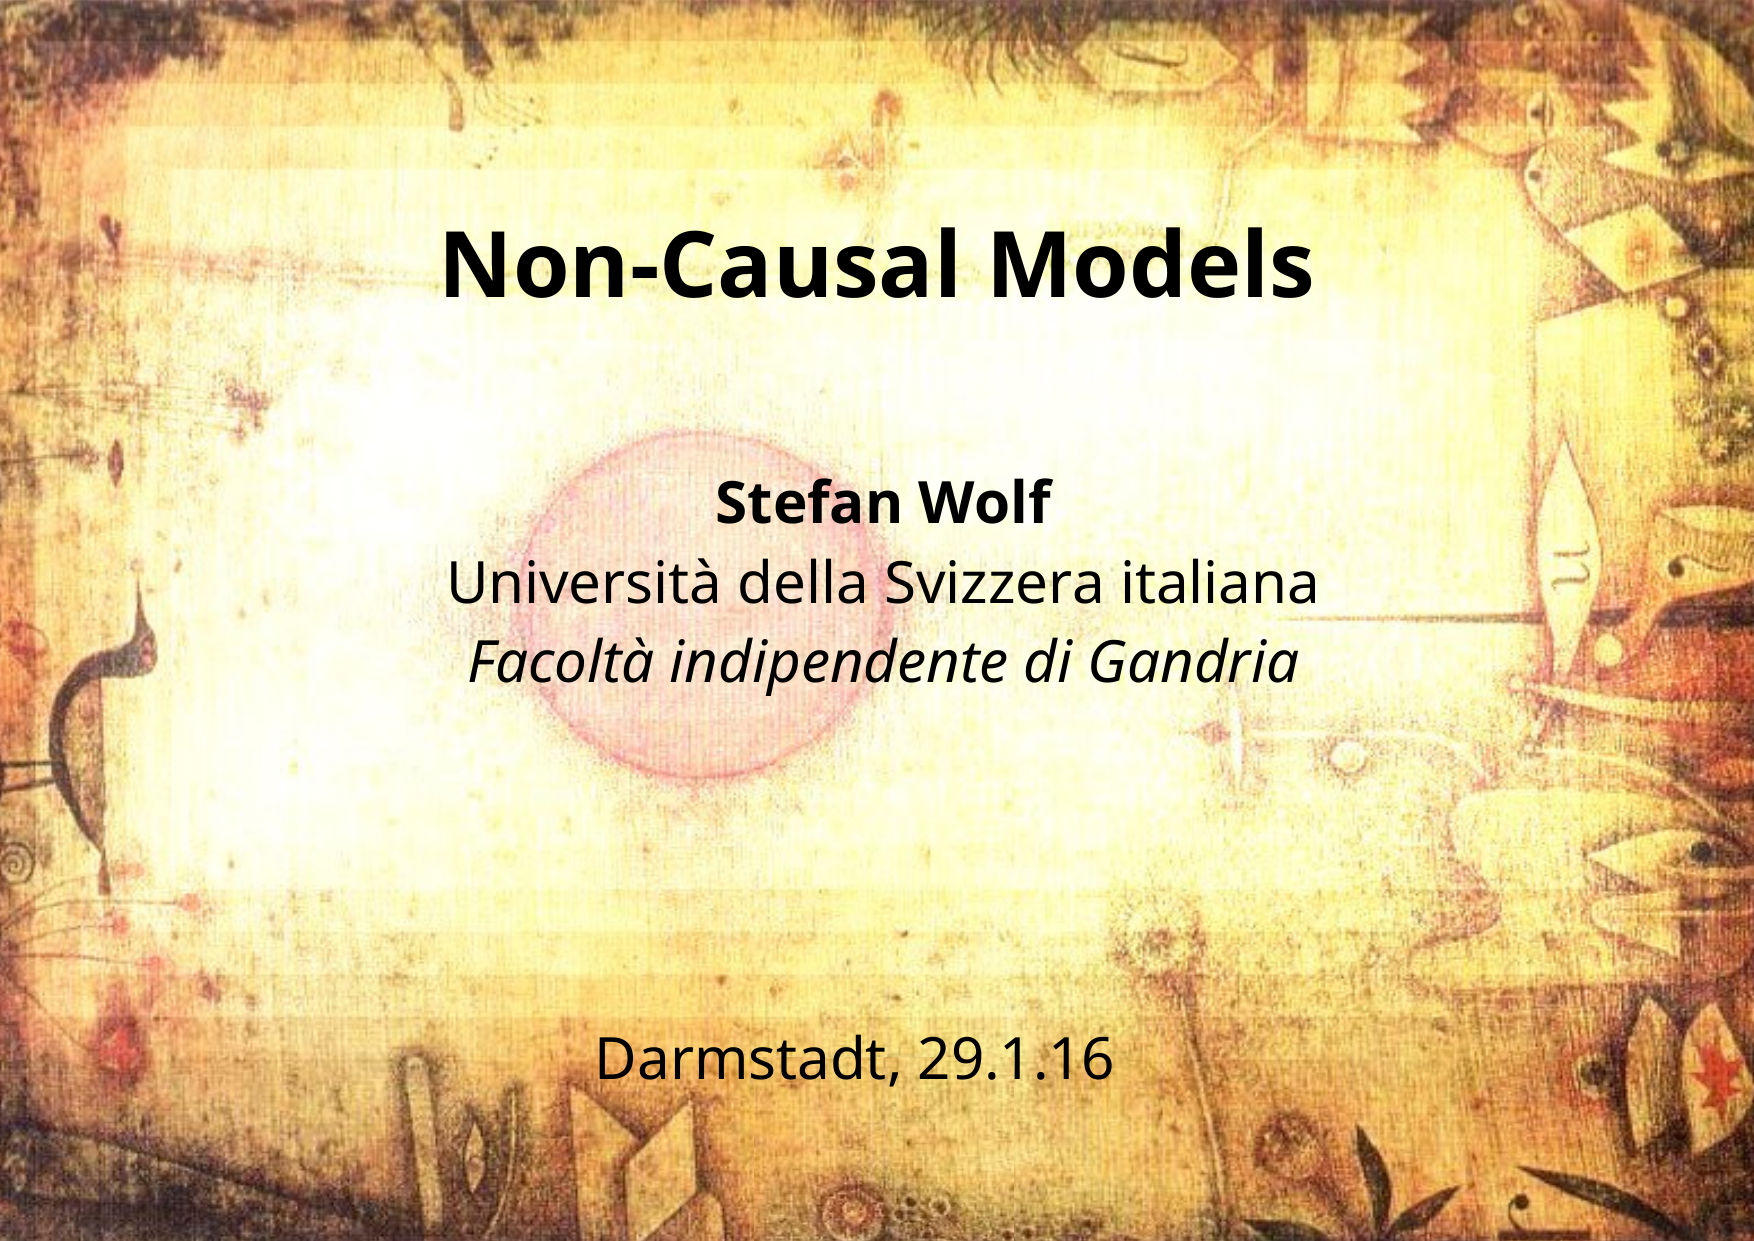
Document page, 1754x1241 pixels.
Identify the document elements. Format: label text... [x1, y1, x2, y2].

picture [0, 0, 1754, 1241]
text_box Darmstadt, 29.1.16 [277, 1009, 1433, 1090]
text_box Stefan Wolf Università della Svizzera italiana Facoltà indipendente di Gandria [431, 250, 1301, 628]
text_box Non-Causal Models [424, 192, 1754, 763]
